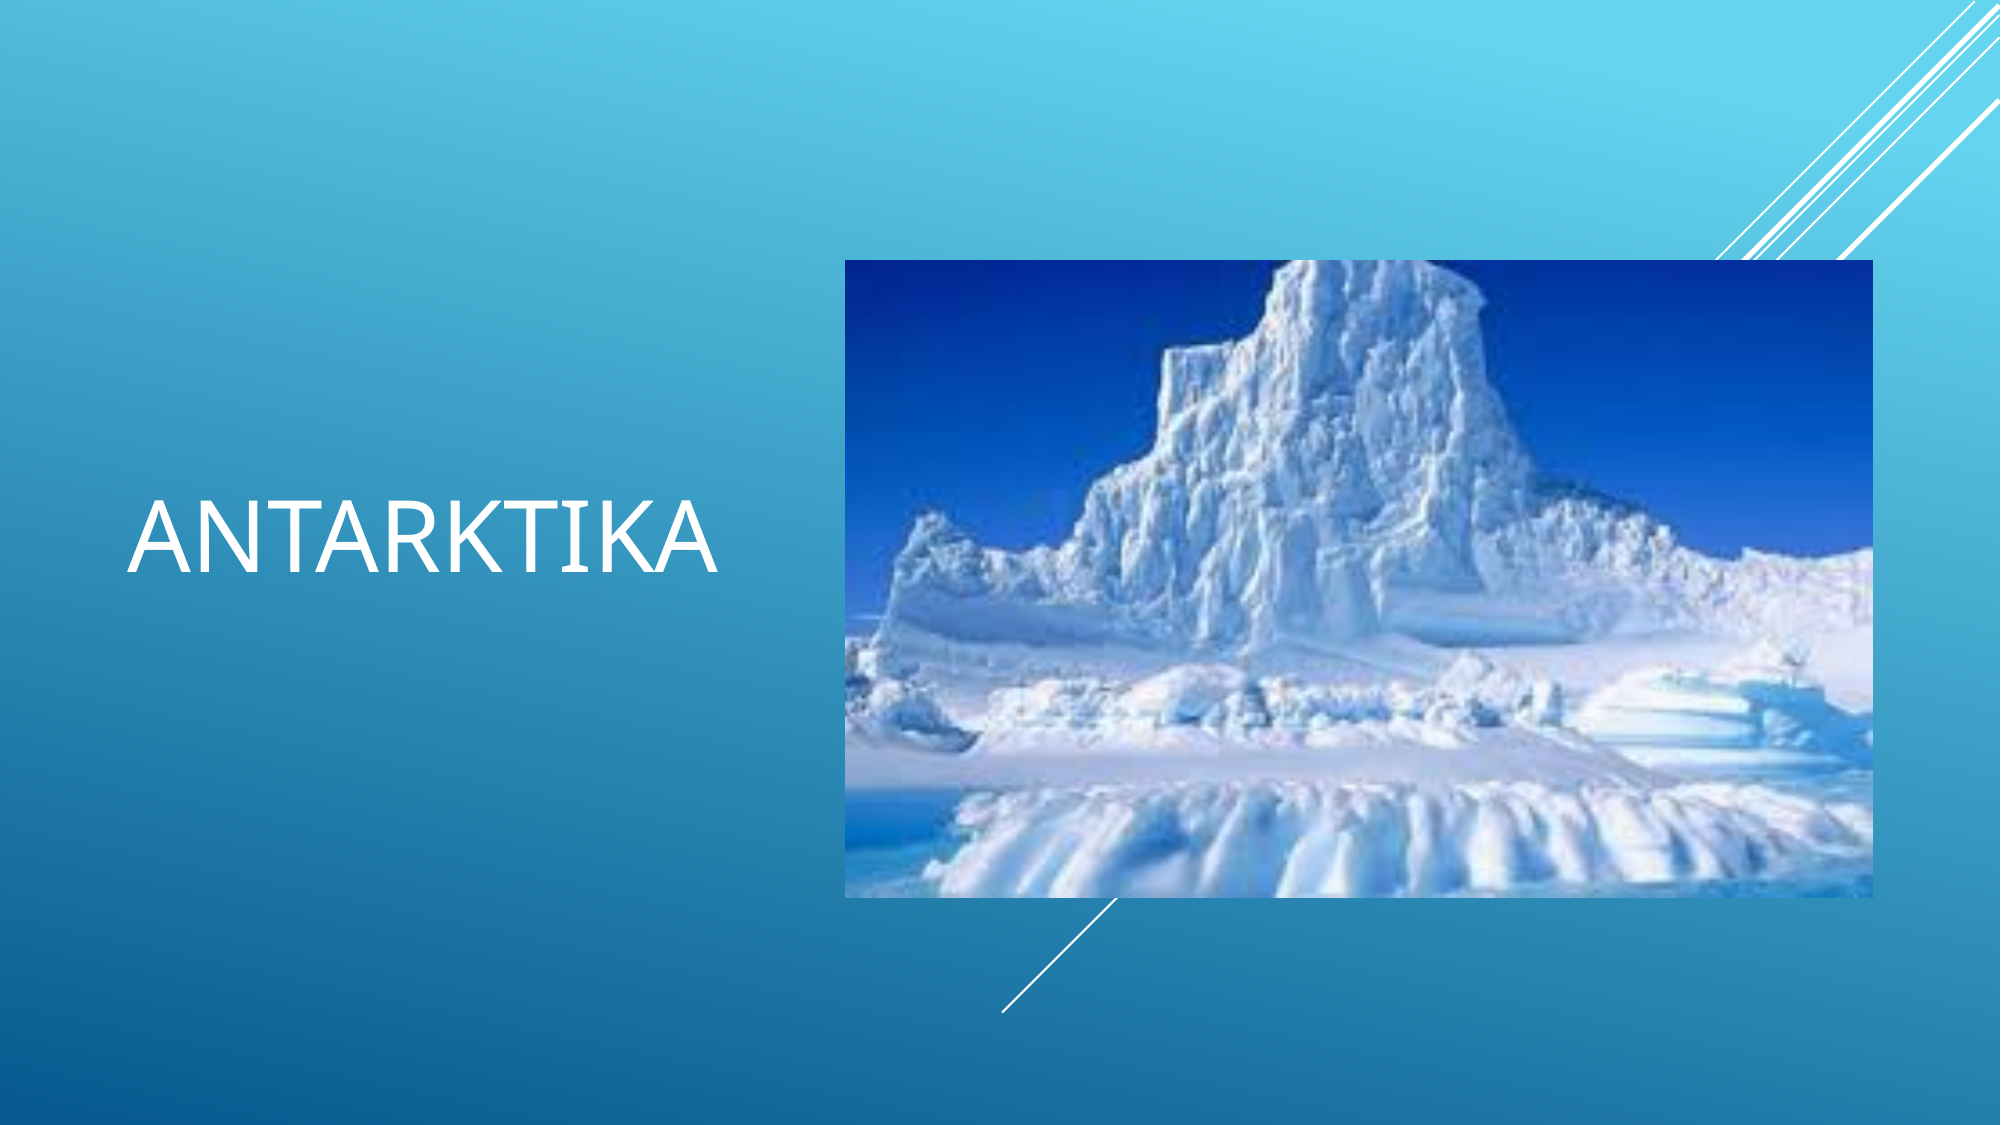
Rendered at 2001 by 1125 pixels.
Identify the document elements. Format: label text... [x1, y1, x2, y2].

picture [845, 260, 1873, 898]
title Antarktika [112, 112, 1425, 600]
